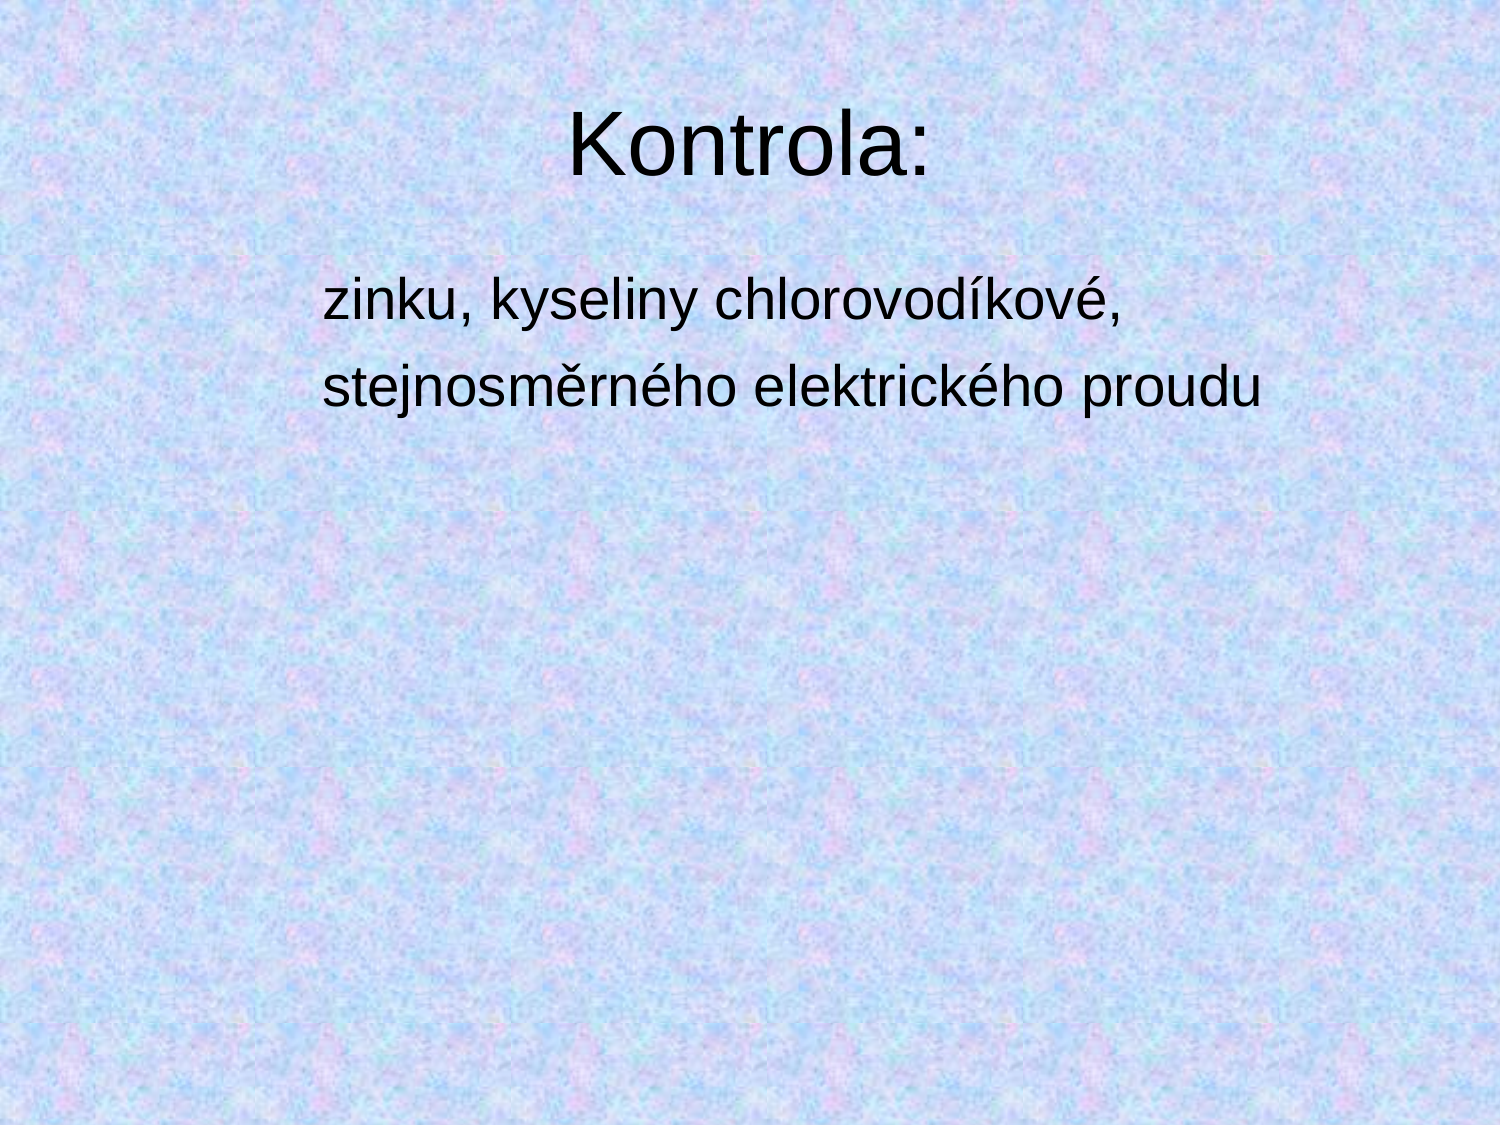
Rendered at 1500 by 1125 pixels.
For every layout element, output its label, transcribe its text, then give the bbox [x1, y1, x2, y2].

title Kontrola: [75, 21, 1426, 257]
list zinku, kyseliny chlorovodíkové, stejnosměrného elektrického proudu [265, 261, 1284, 1004]
